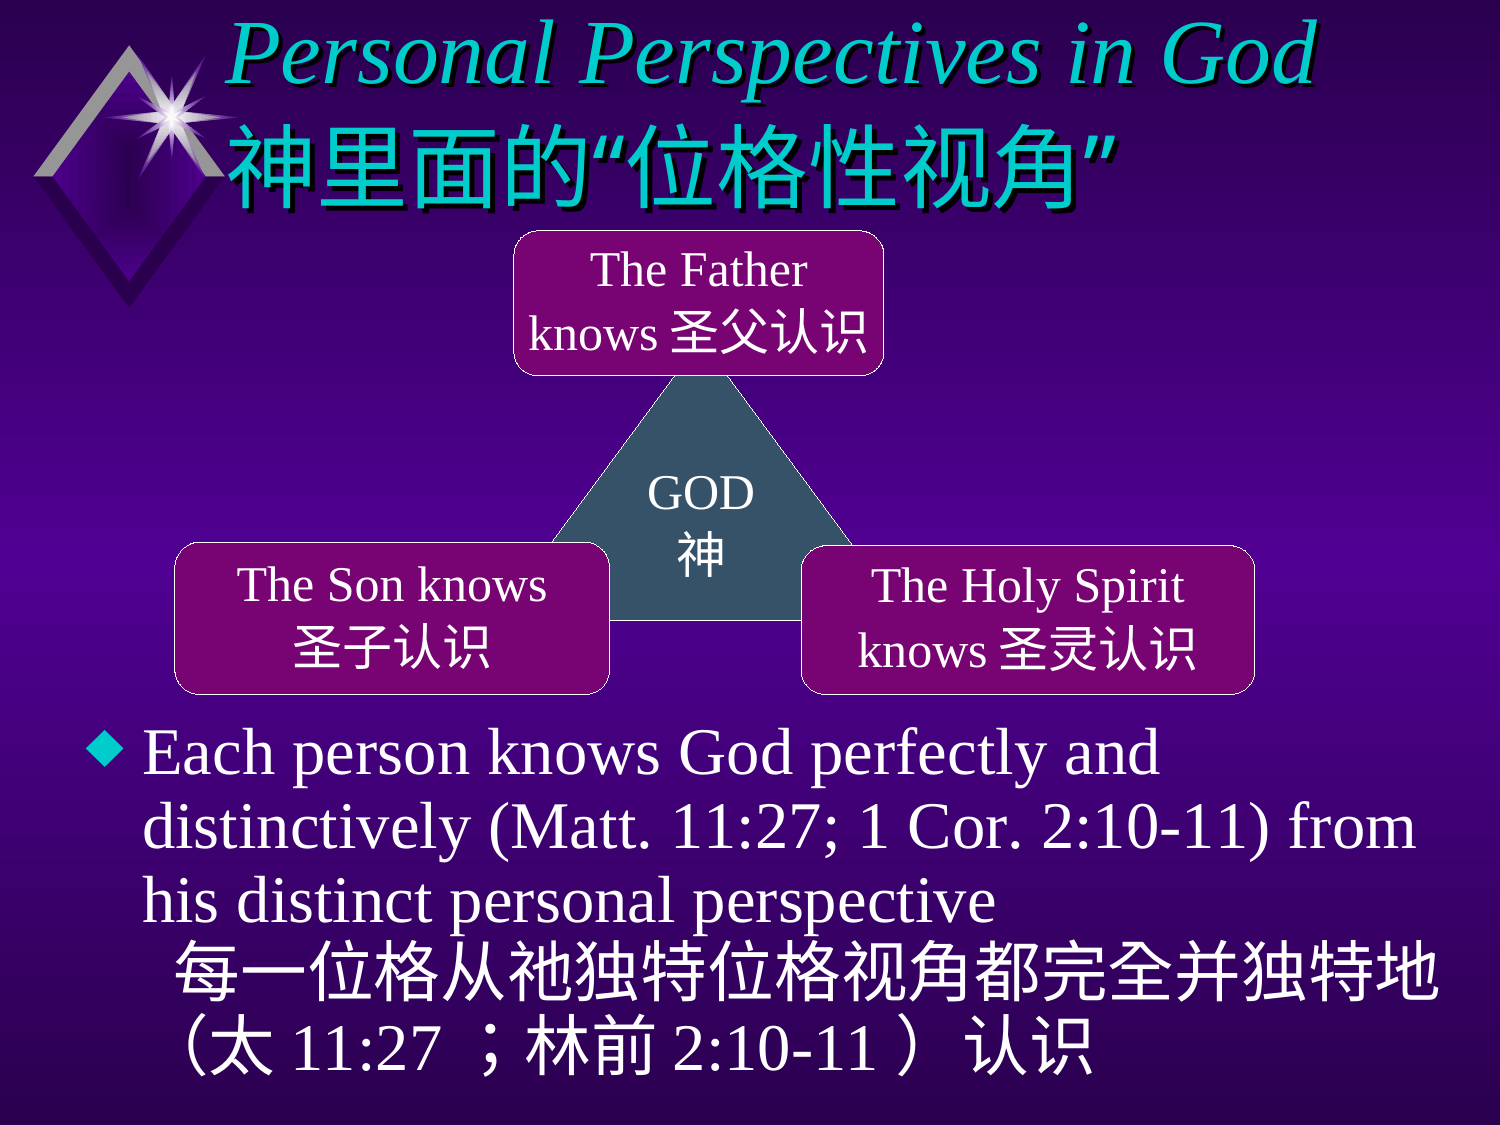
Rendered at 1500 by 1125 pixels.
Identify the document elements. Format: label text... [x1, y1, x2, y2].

list Each person knows God perfectly and distinctively (Matt. 11:27; 1 Cor. 2:10-11) from his distinct personal perspective 每一位格从祂独特位格视角都完全并独特地（太11:27；林前2:10-11）认识 [29, 714, 1484, 1121]
text_box The Holy Spirit knows圣灵认识 [801, 545, 1255, 695]
title Personal Perspectives in God 神里面的“位格性视角” [224, 0, 1388, 233]
text_box GOD 神 [551, 376, 853, 621]
text_box The Father knows圣父认识 [513, 230, 884, 376]
text_box The Son knows 圣子认识 [174, 542, 610, 695]
